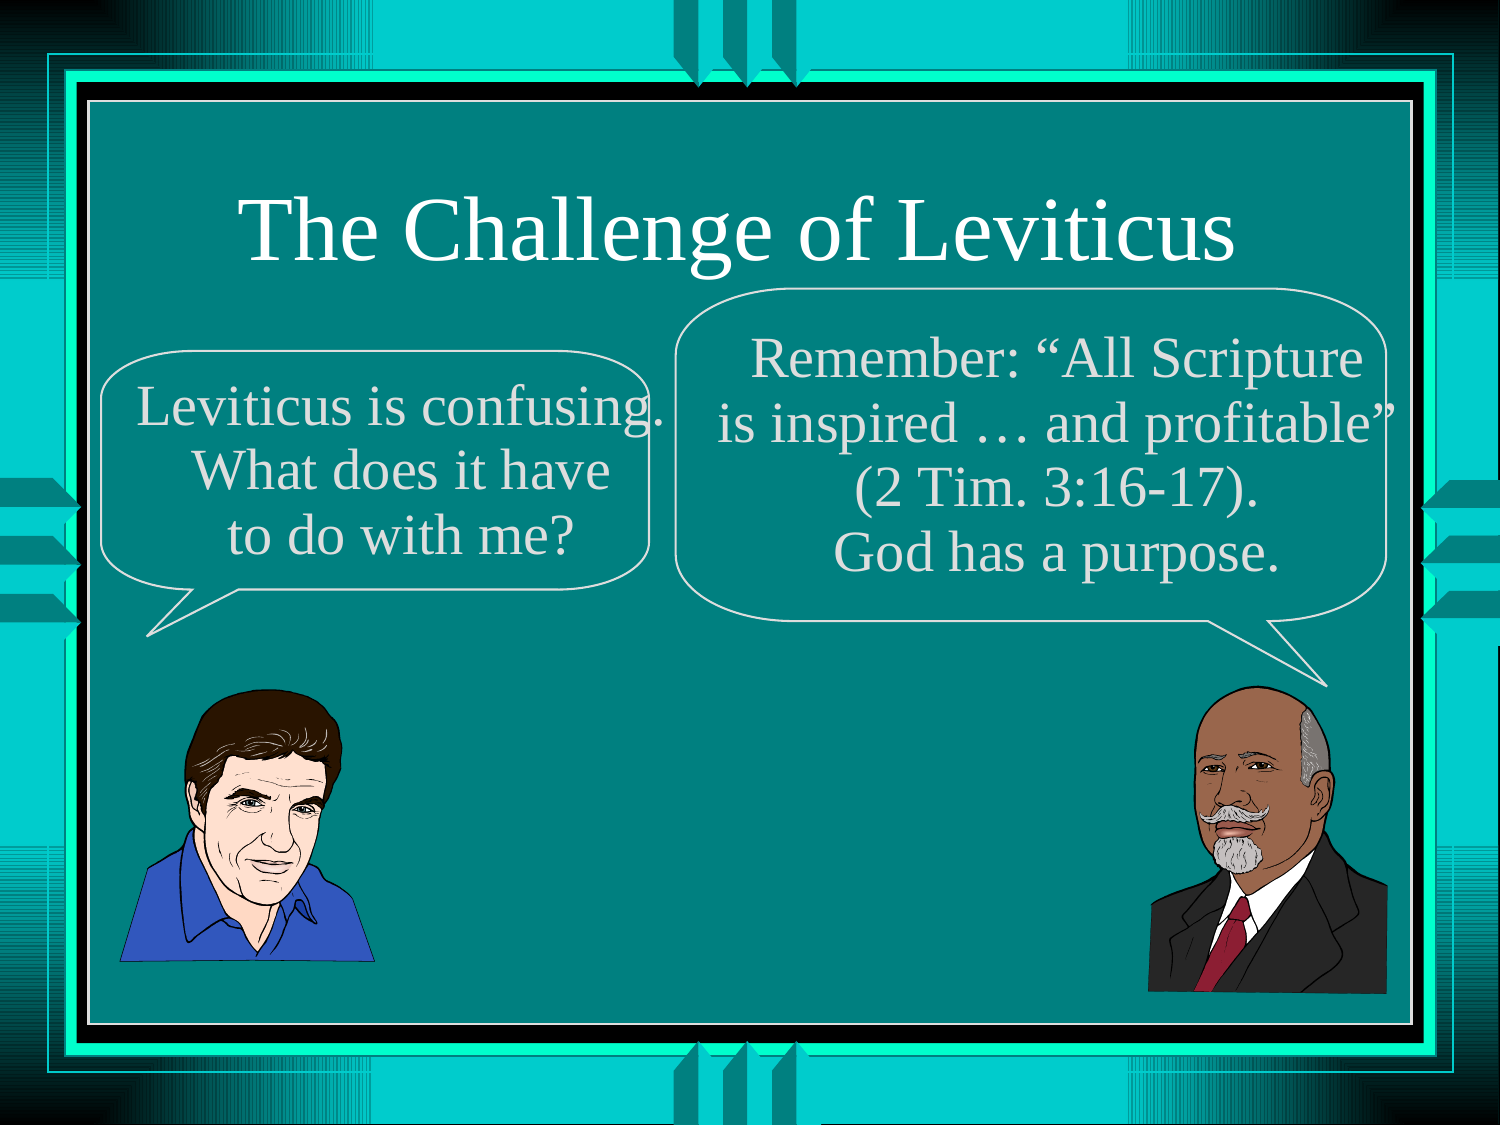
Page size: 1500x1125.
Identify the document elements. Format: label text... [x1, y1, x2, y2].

title The Challenge of Leviticus [112, 99, 1388, 288]
picture [119, 689, 376, 962]
text_box [88, 101, 1412, 1024]
text_box Leviticus is confusing. What does it have to do with me? [101, 350, 650, 637]
picture [1148, 685, 1388, 994]
text_box Remember: “All Scripture is inspired … and profitable” (2 Tim. 3:16-17). God has a purpose. [675, 288, 1387, 687]
